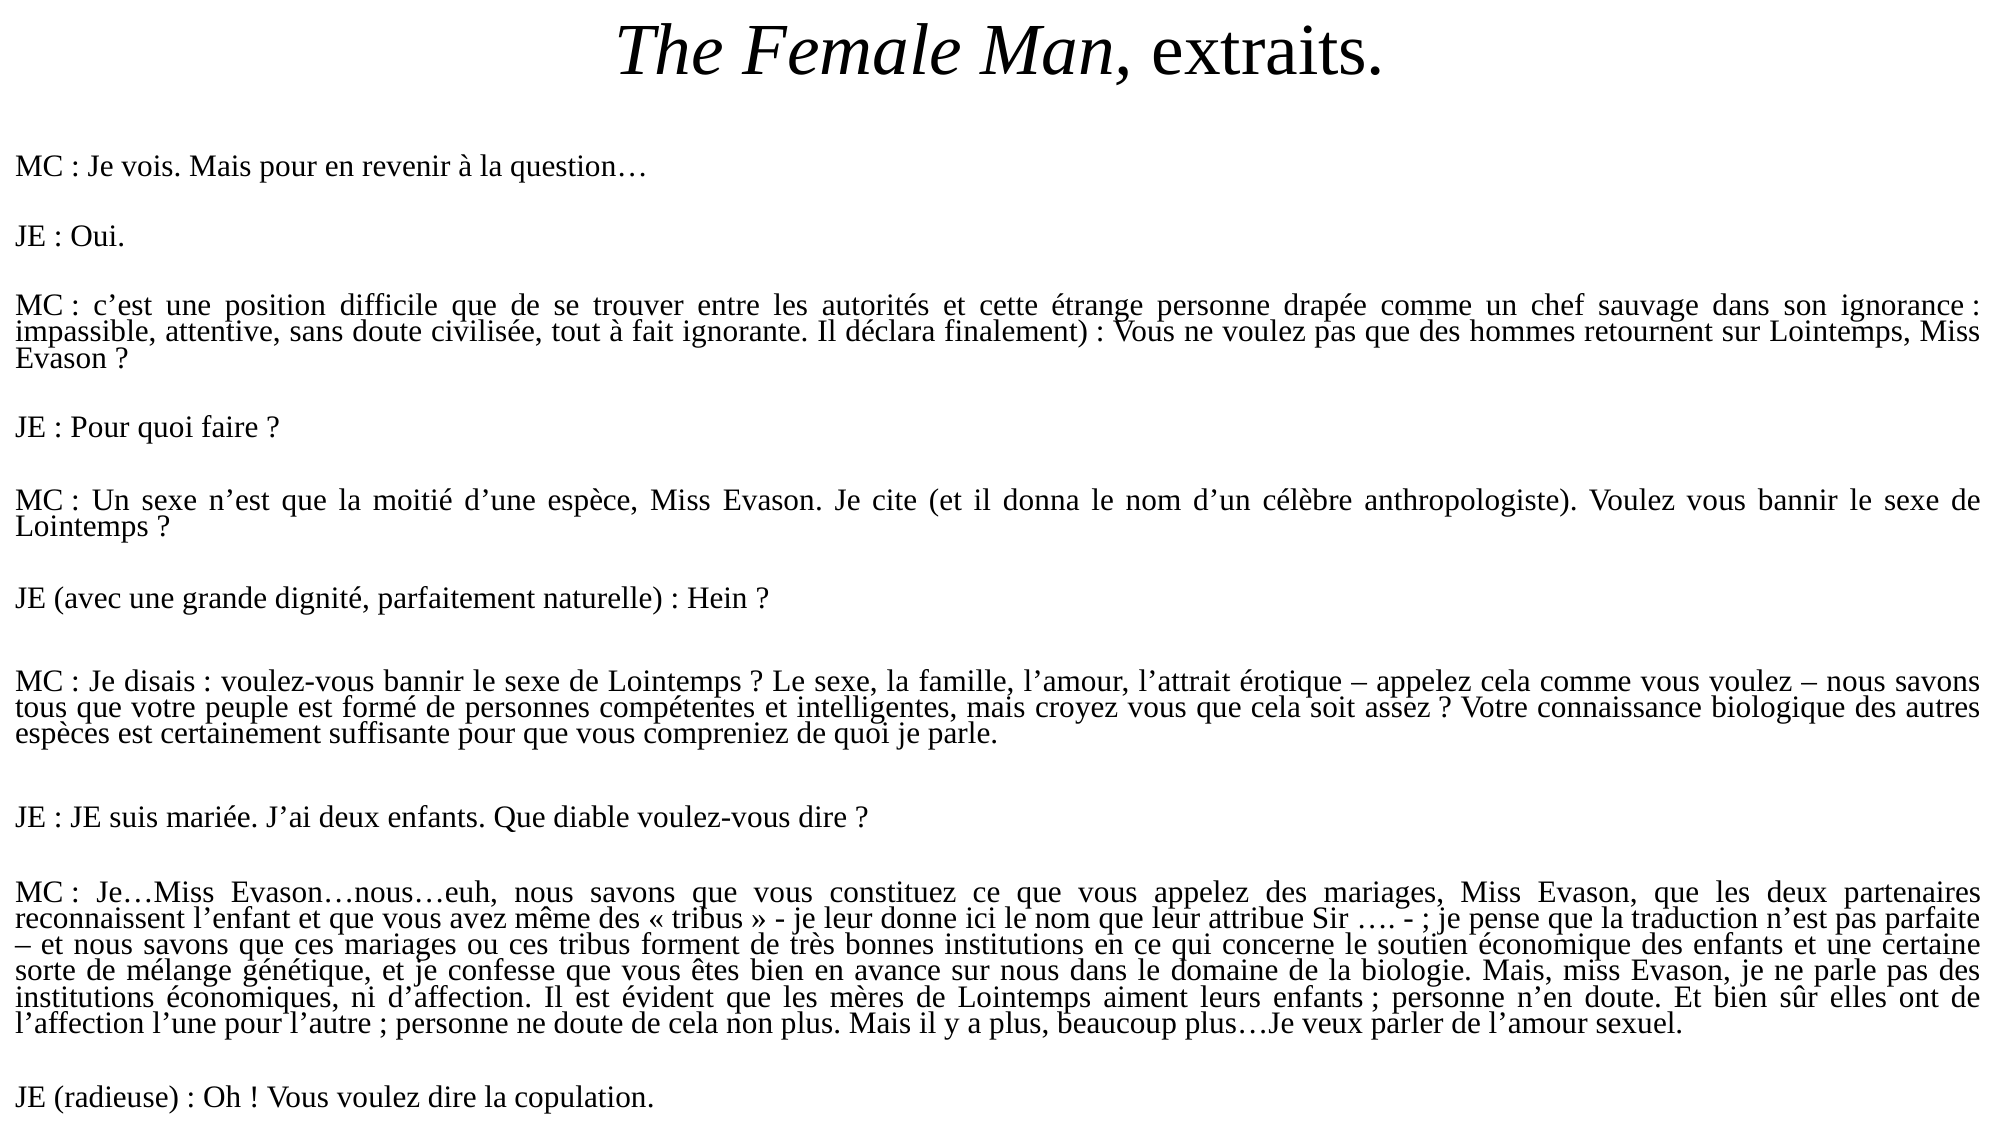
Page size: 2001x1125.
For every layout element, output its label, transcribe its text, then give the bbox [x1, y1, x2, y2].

title The Female Man, extraits. [137, 3, 1863, 98]
list MC : Je vois. Mais pour en revenir à la question… JE : Oui. MC : c’est une position difficile que de se trouver entre les autorités et cette étrange personne drapée comme un chef sauvage dans son ignorance : impassible, attentive, sans doute civilisée, tout à fait ignorante. Il déclara finalement) : Vous ne voulez pas que des hommes retournent sur Lointemps, Miss Evason ? JE : Pour quoi faire ? MC : Un sexe n’est que la moitié d’une espèce, Miss Evason. Je cite (et il donna le nom d’un célèbre anthropologiste). Voulez vous bannir le sexe de Lointemps ? JE (avec une grande dignité, parfaitement naturelle) : Hein ? MC : Je disais : voulez-vous bannir le sexe de Lointemps ? Le sexe, la famille, l’amour, l’attrait érotique – appelez cela comme vous voulez – nous savons tous que votre peuple est formé de personnes compétentes et intelligentes, mais croyez vous que cela soit assez ? Votre connaissance biologique des autres espèces est certainement suffisante pour que vous compreniez de quoi je parle. JE : JE suis mariée. J’ai deux enfants. Que diable voulez-vous dire ? MC : Je…Miss Evason…nous…euh, nous savons que vous constituez ce que vous appelez des mariages, Miss Evason, que les deux partenaires reconnaissent l’enfant et que vous avez même des « tribus » - je leur donne ici le nom que leur attribue Sir …. - ; je pense que la traduction n’est pas parfaite – et nous savons que ces mariages ou ces tribus forment de très bonnes institutions en ce qui concerne le soutien économique des enfants et une certaine sorte de mélange génétique, et je confesse que vous êtes bien en avance sur nous dans le domaine de la biologie. Mais, miss Evason, je ne parle pas des institutions économiques, ni d’affection. Il est évident que les mères de Lointemps aiment leurs enfants ; personne n’en doute. Et bien sûr elles ont de l’affection l’une pour l’autre ; personne ne doute de cela non plus. Mais il y a plus, beaucoup plus…Je veux parler de l’amour sexuel. JE (radieuse) : Oh ! Vous voulez dire la copulation. [0, 148, 2000, 1125]
